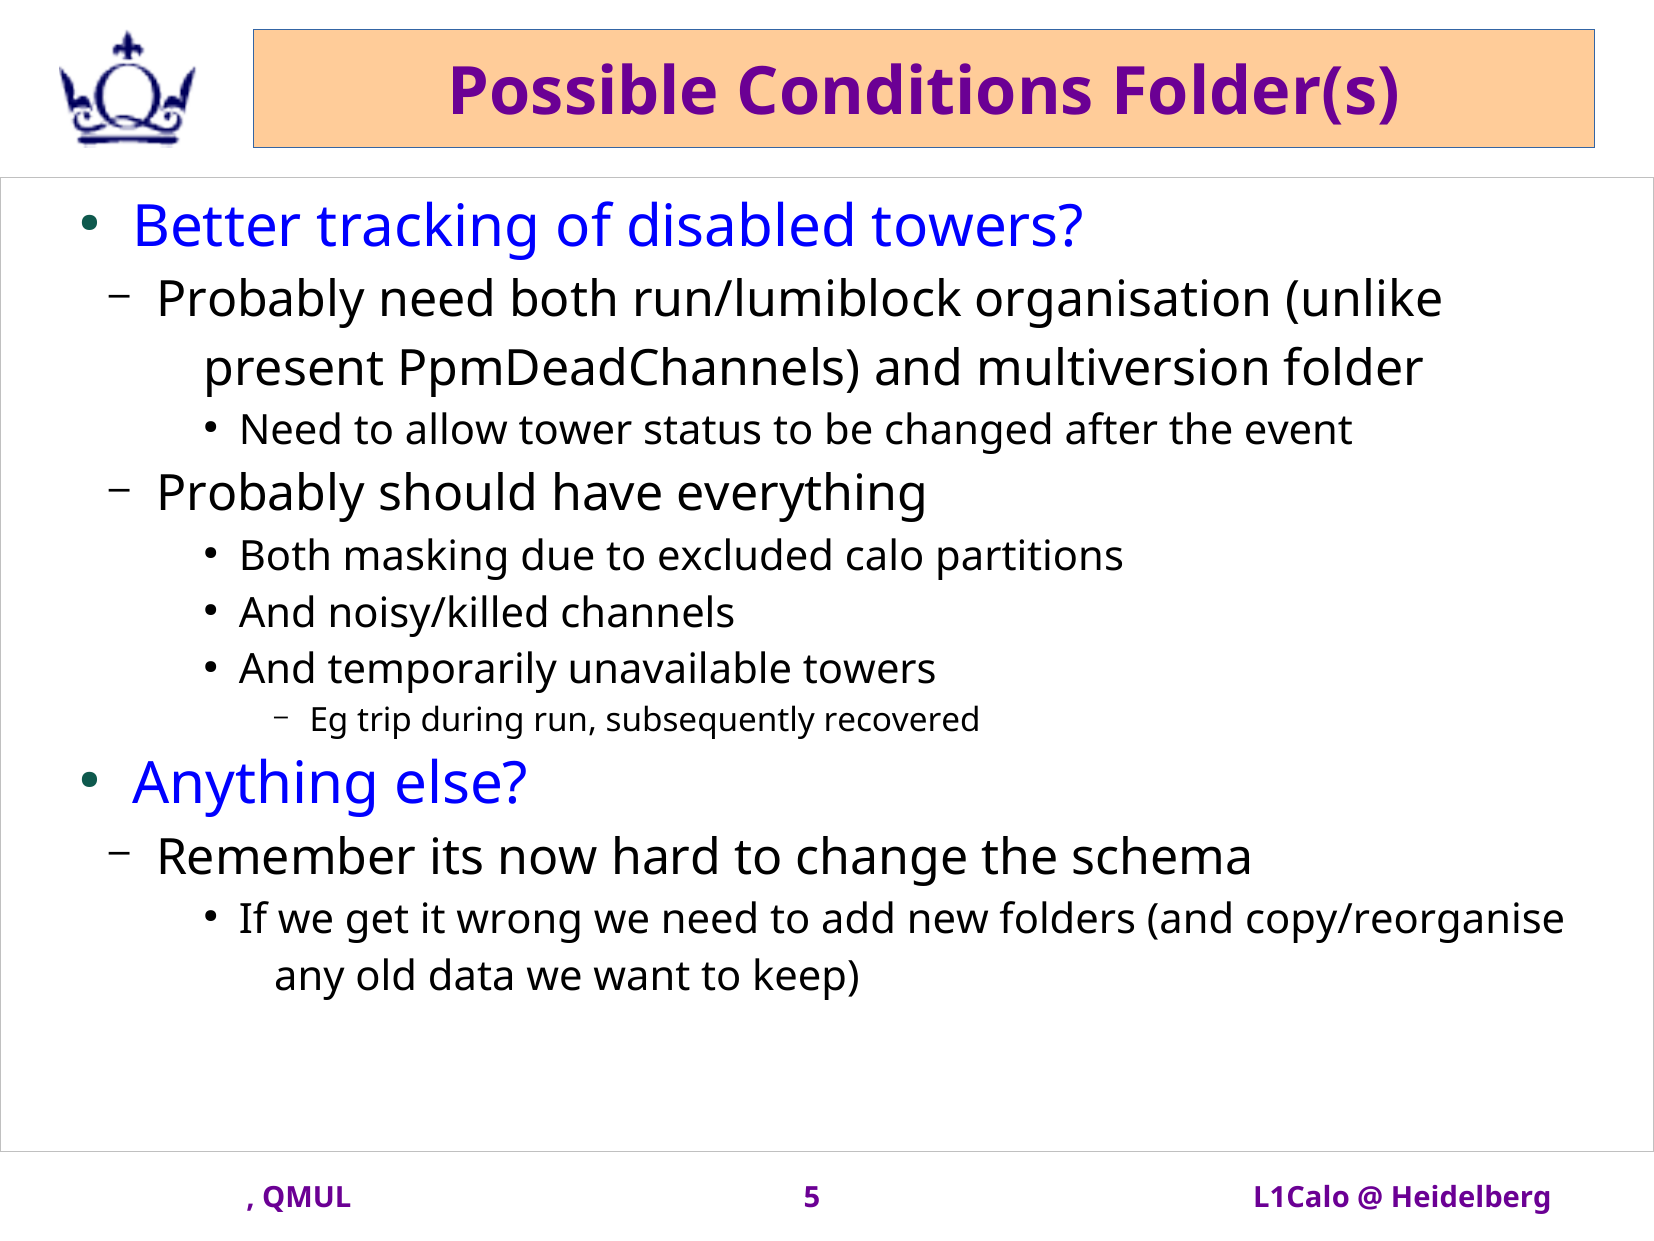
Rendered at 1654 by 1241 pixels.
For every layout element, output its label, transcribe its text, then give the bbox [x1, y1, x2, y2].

picture [59, 29, 200, 148]
title Possible Conditions Folder(s) [253, 29, 1595, 148]
list Better tracking of disabled towers? Probably need both run/lumiblock organisation (unlike present PpmDeadChannels) and multiversion folder Need to allow tower status to be changed after the event Probably should have everything Both masking due to excluded calo partitions And noisy/killed channels And temporarily unavailable towers Eg trip during run, subsequently recovered Anything else? Remember its now hard to change the schema If we get it wrong we need to add new folders (and copy/reorganise any old data we want to keep) [61, 184, 1605, 1104]
